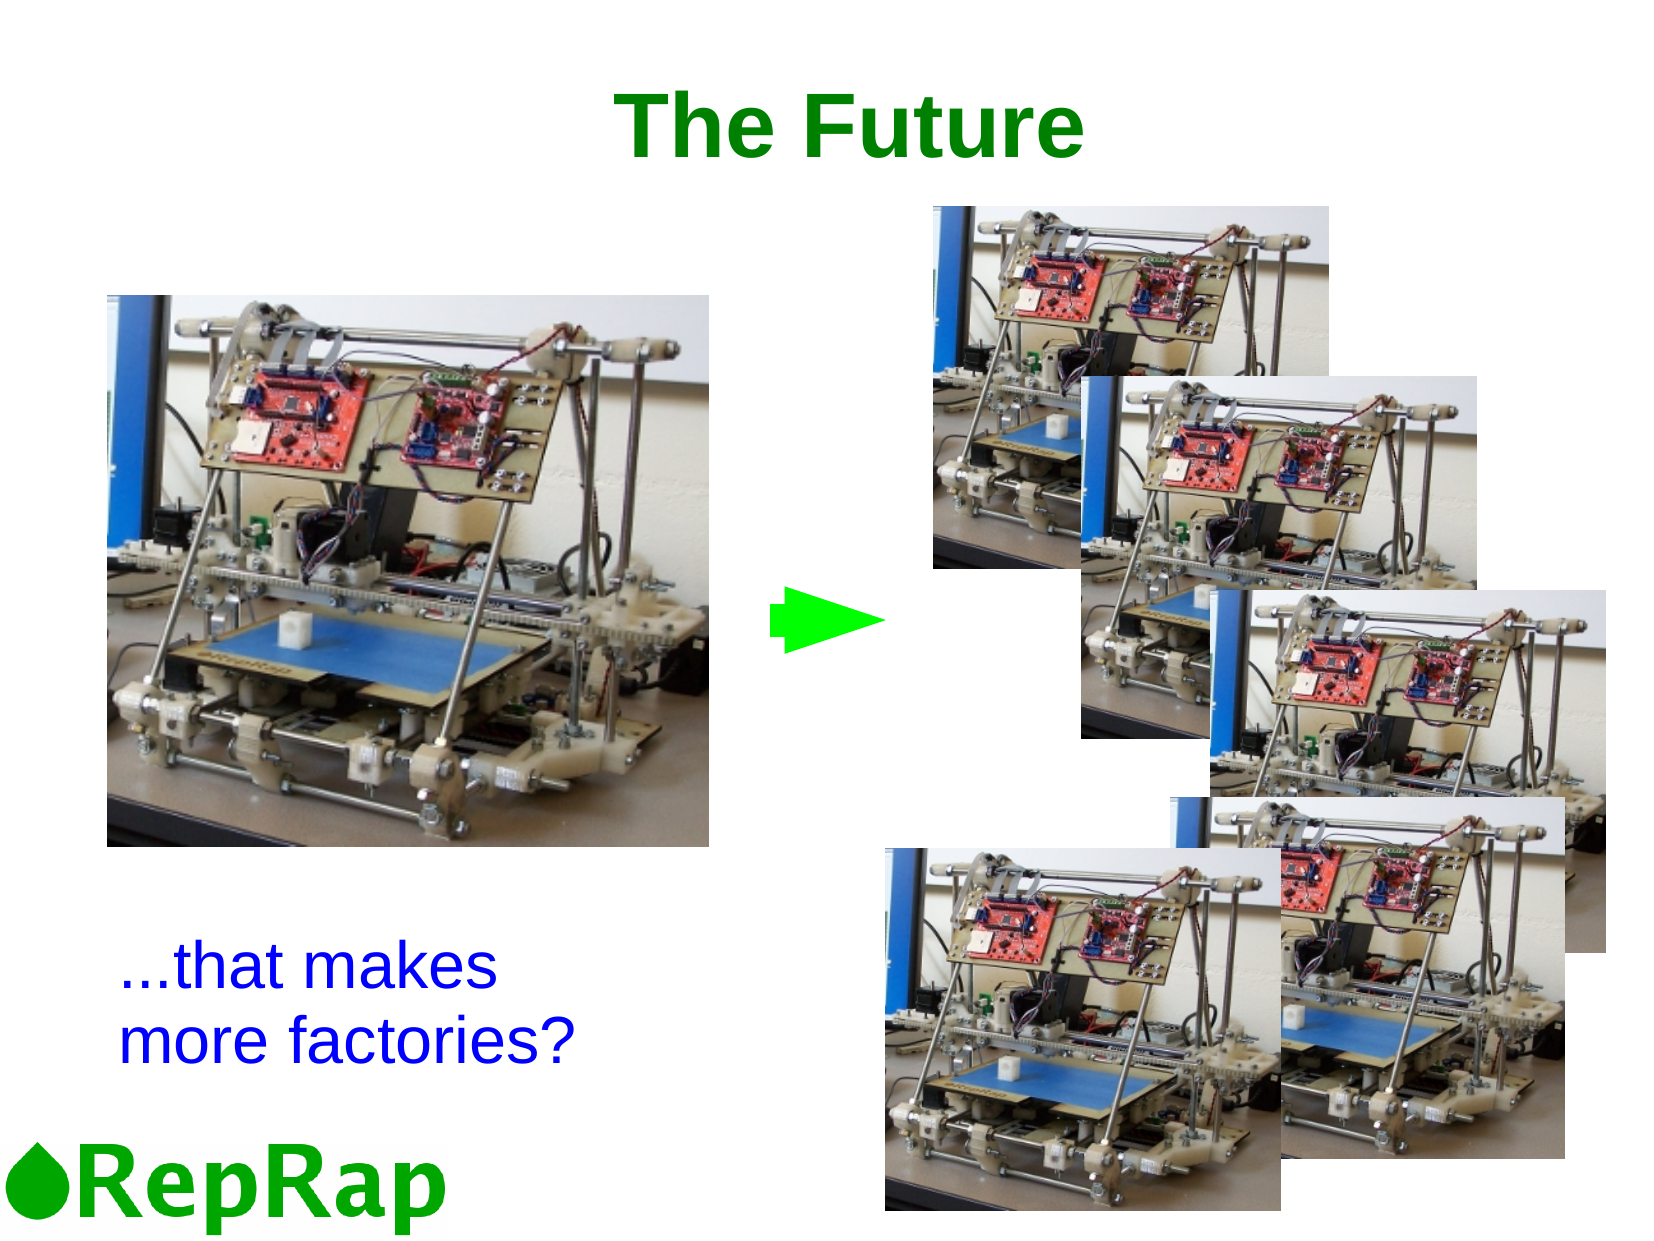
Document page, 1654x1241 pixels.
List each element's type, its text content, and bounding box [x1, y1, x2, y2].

picture [107, 295, 709, 847]
text_box ...that makes more factories? [118, 915, 591, 1165]
picture [0, 1138, 451, 1241]
picture [885, 206, 1606, 1211]
title The Future [106, 59, 1595, 296]
